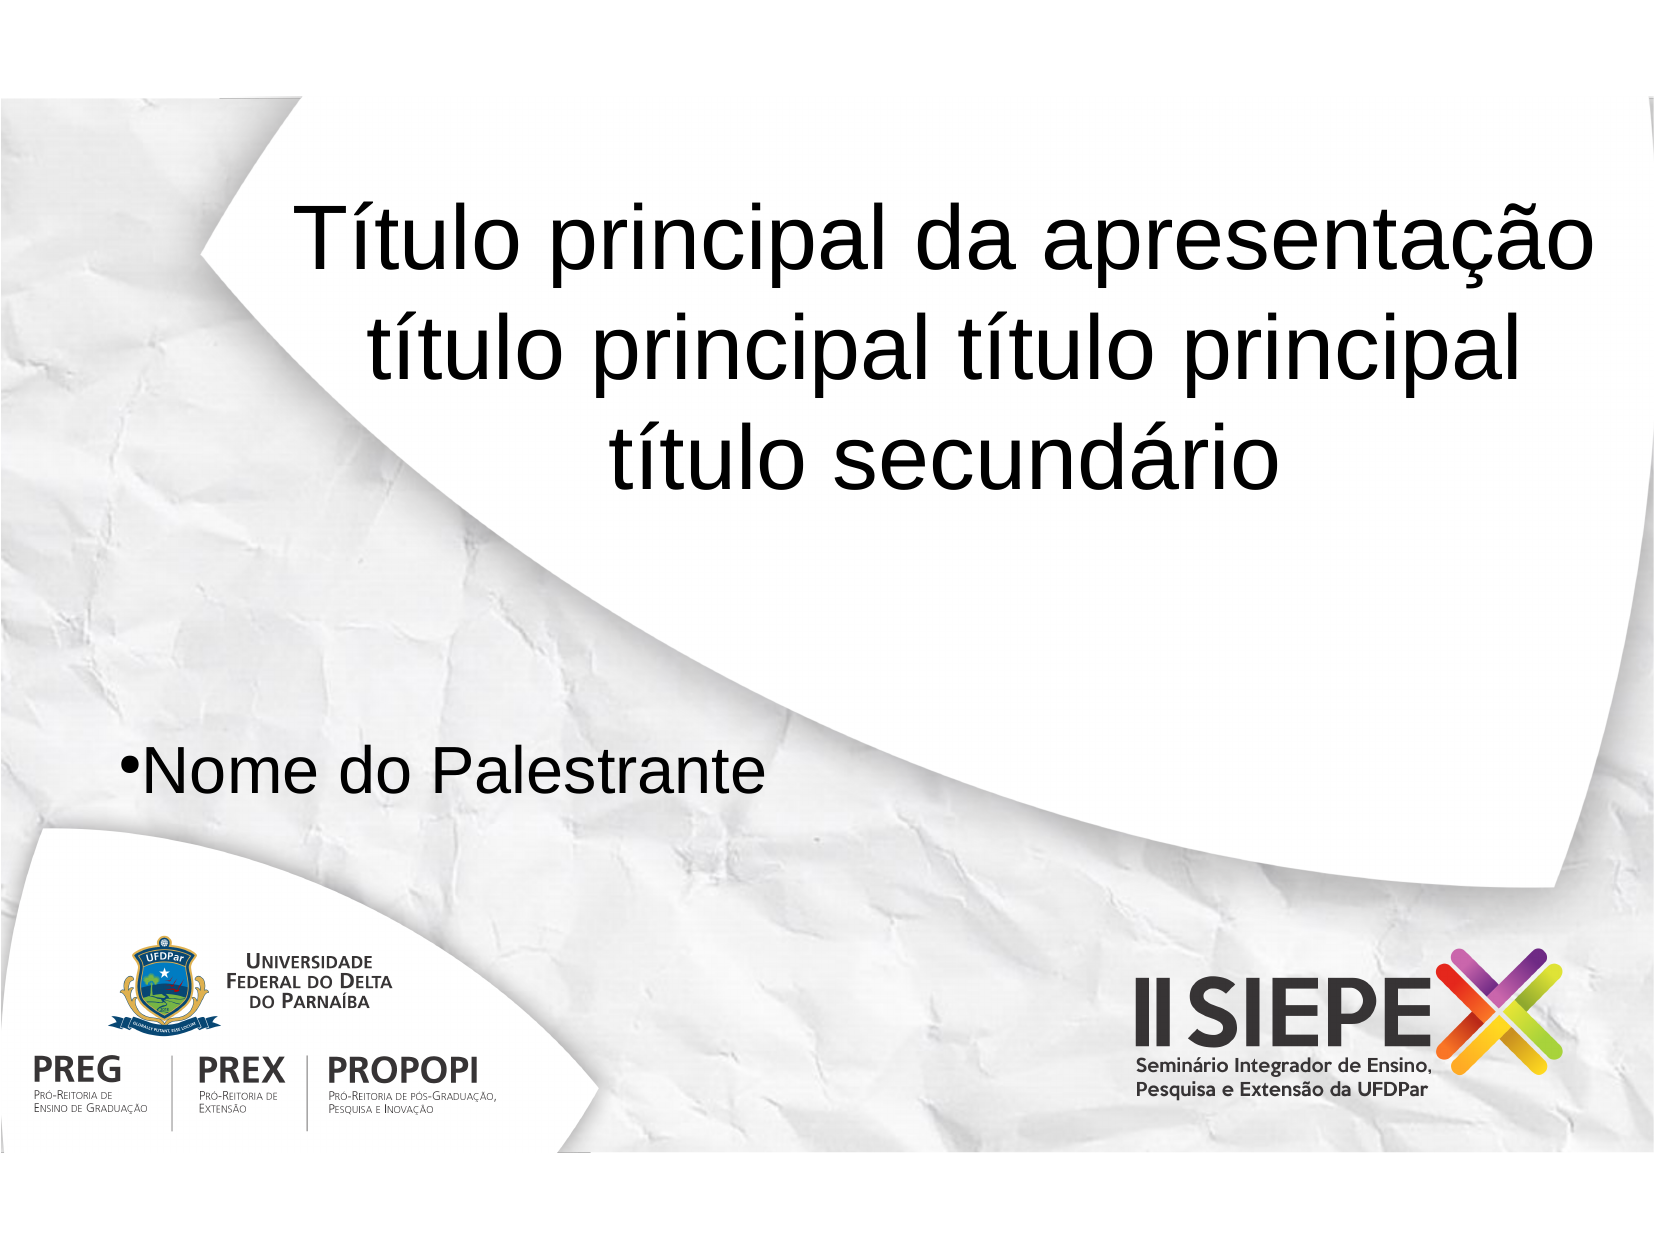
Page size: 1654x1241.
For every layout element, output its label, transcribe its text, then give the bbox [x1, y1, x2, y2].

title Título principal da apresentação título principal título principal título secundário [291, 178, 1600, 486]
list Nome do Palestrante [118, 726, 1217, 993]
picture [1, 97, 1654, 1154]
